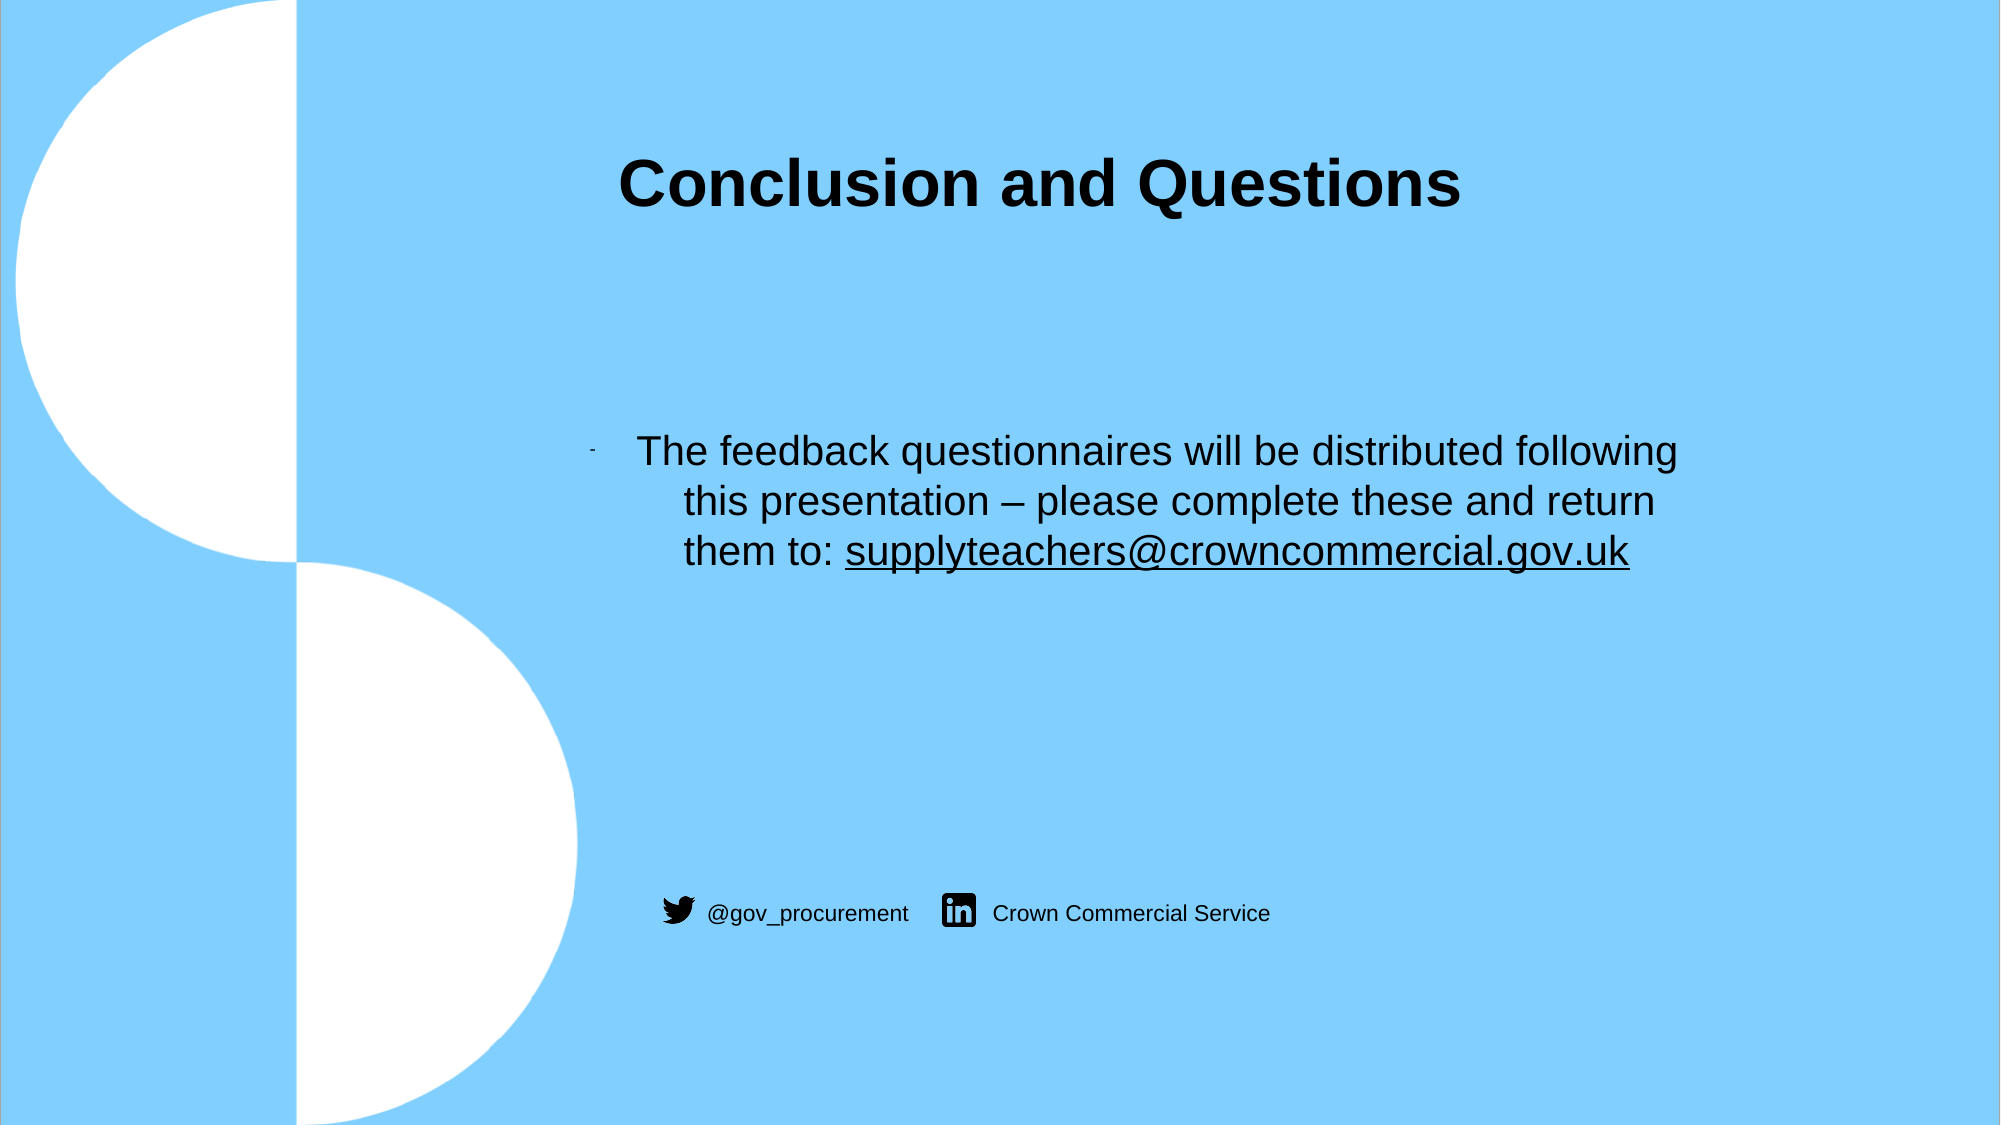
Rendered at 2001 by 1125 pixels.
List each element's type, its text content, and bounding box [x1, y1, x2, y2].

text_box The feedback questionnaires will be distributed following this presentation – please complete these and return them to: supplyteachers@crowncommercial.gov.uk [589, 373, 1741, 538]
picture [942, 893, 976, 928]
picture [662, 897, 696, 925]
text_box @gov_procurement [704, 898, 928, 923]
title Conclusion and Questions [618, 139, 1854, 279]
text_box Crown Commercial Service [990, 898, 1310, 923]
